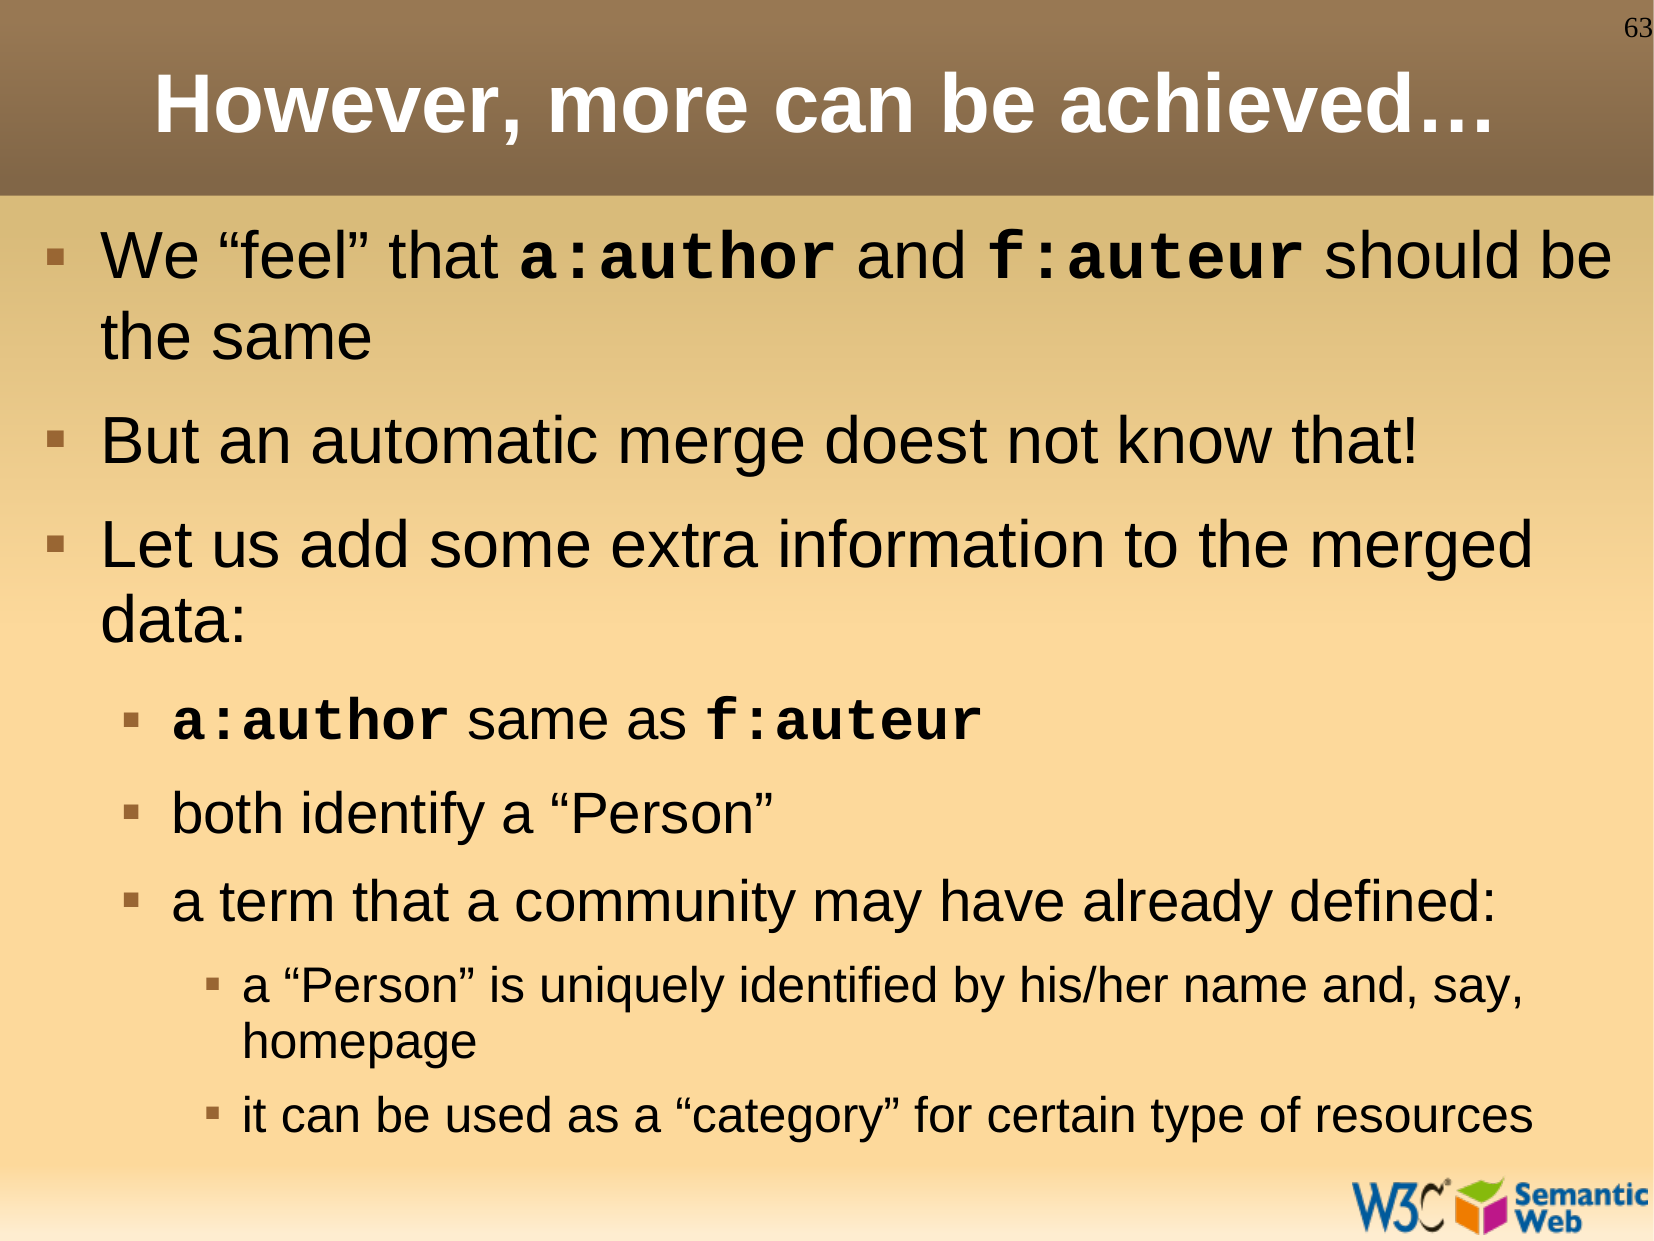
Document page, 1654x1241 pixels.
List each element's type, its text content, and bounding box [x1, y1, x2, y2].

title However, more can be achieved… [0, 0, 1654, 208]
list We “feel” that a:author and f:auteur should be the same But an automatic merge doest not know that! Let us add some extra information to the merged data: a:author same as f:auteur both identify a “Person” a term that a community may have already defined: a “Person” is uniquely identified by his/her name and, say, homepage it can be used as a “category” for certain type of resources [29, 218, 1624, 1190]
picture [0, 208, 1654, 1241]
